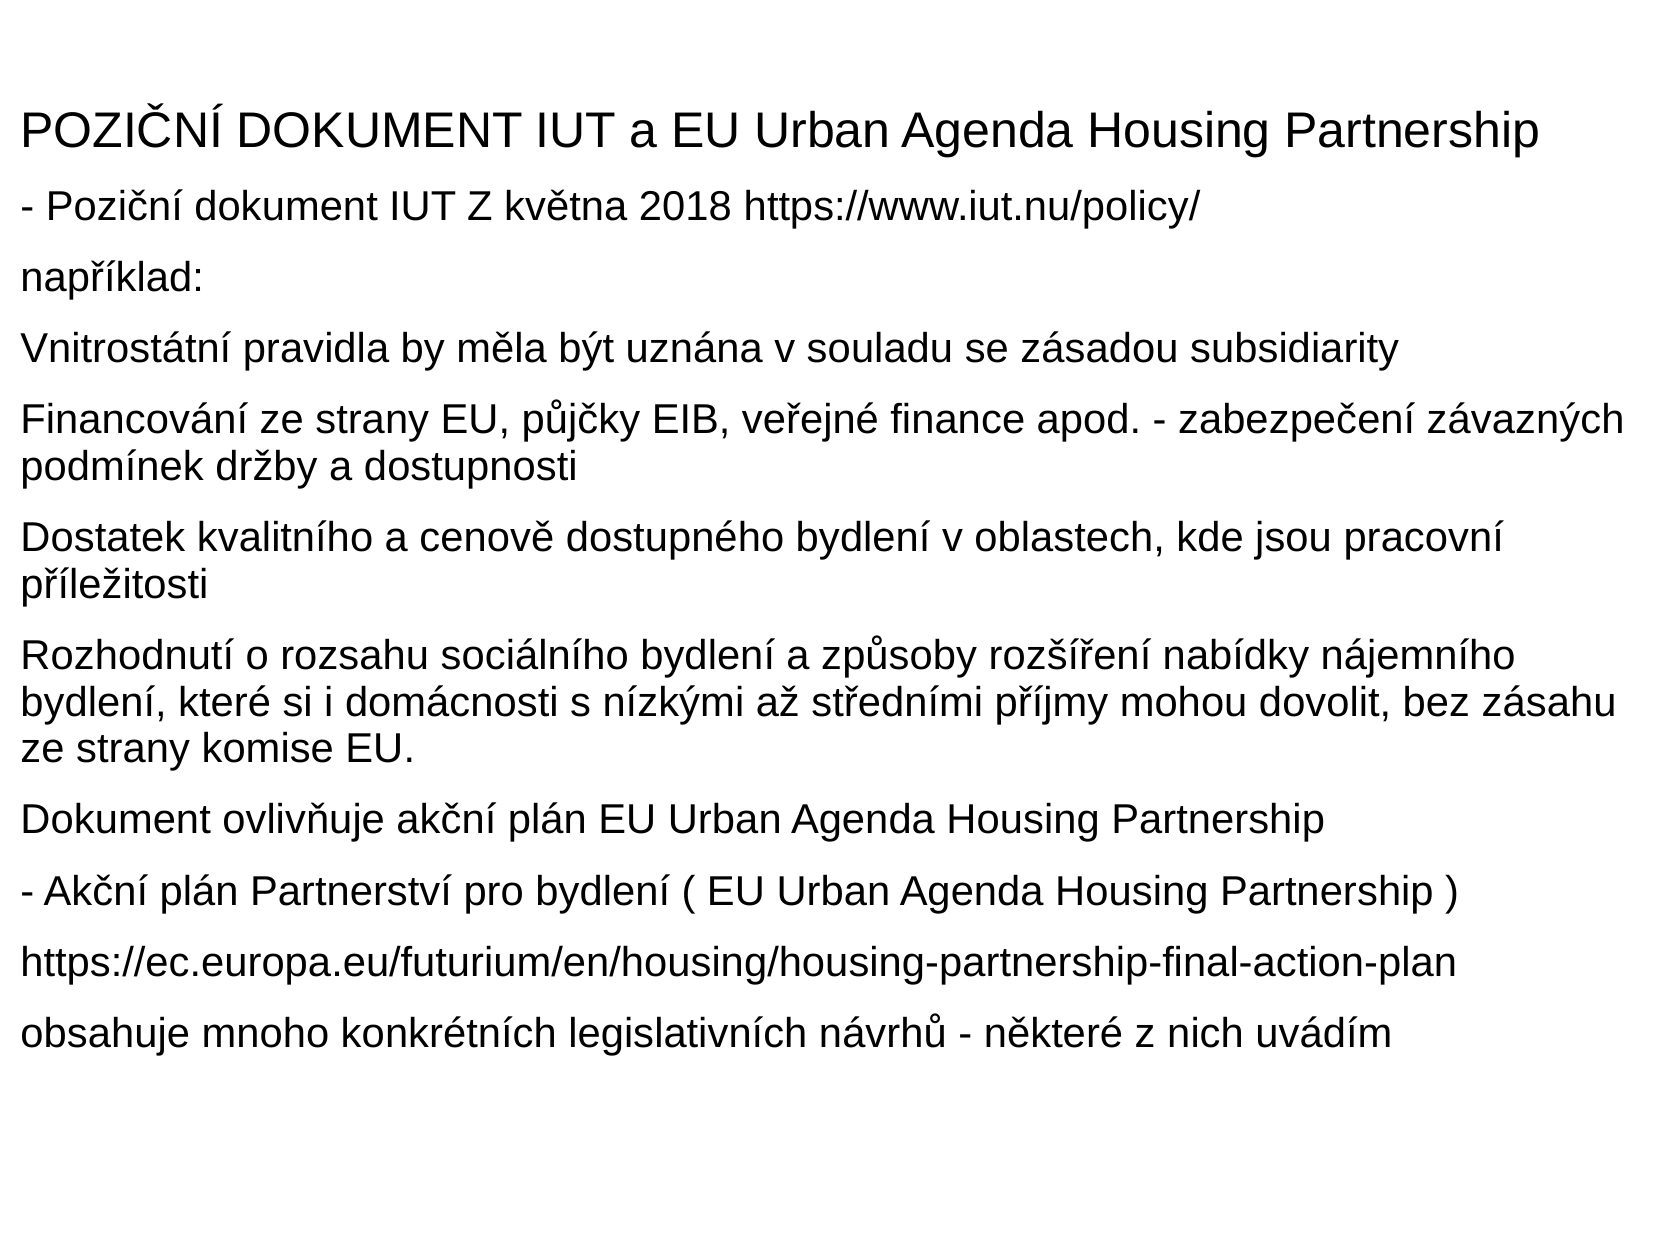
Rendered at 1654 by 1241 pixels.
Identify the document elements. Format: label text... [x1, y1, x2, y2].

text_box POZIČNÍ DOKUMENT IUT a EU Urban Agenda Housing Partnership - Poziční dokument IUT Z května 2018 https://www.iut.nu/policy/ například: Vnitrostátní pravidla by měla být uznána v souladu se zásadou subsidiarity Financování ze strany EU, půjčky EIB, veřejné finance apod. - zabezpečení závazných podmínek držby a dostupnosti Dostatek kvalitního a cenově dostupného bydlení v oblastech, kde jsou pracovní příležitosti Rozhodnutí o rozsahu sociálního bydlení a způsoby rozšíření nabídky nájemního bydlení, které si i domácnosti s nízkými až středními příjmy mohou dovolit, bez zásahu ze strany komise EU. Dokument ovlivňuje akční plán EU Urban Agenda Housing Partnership - Akční plán Partnerství pro bydlení ( EU Urban Agenda Housing Partnership ) https://ec.europa.eu/futurium/en/housing/housing-partnership-final-action-plan obsahuje mnoho konkrétních legislativních návrhů - některé z nich uvádím [5, 94, 1654, 1170]
